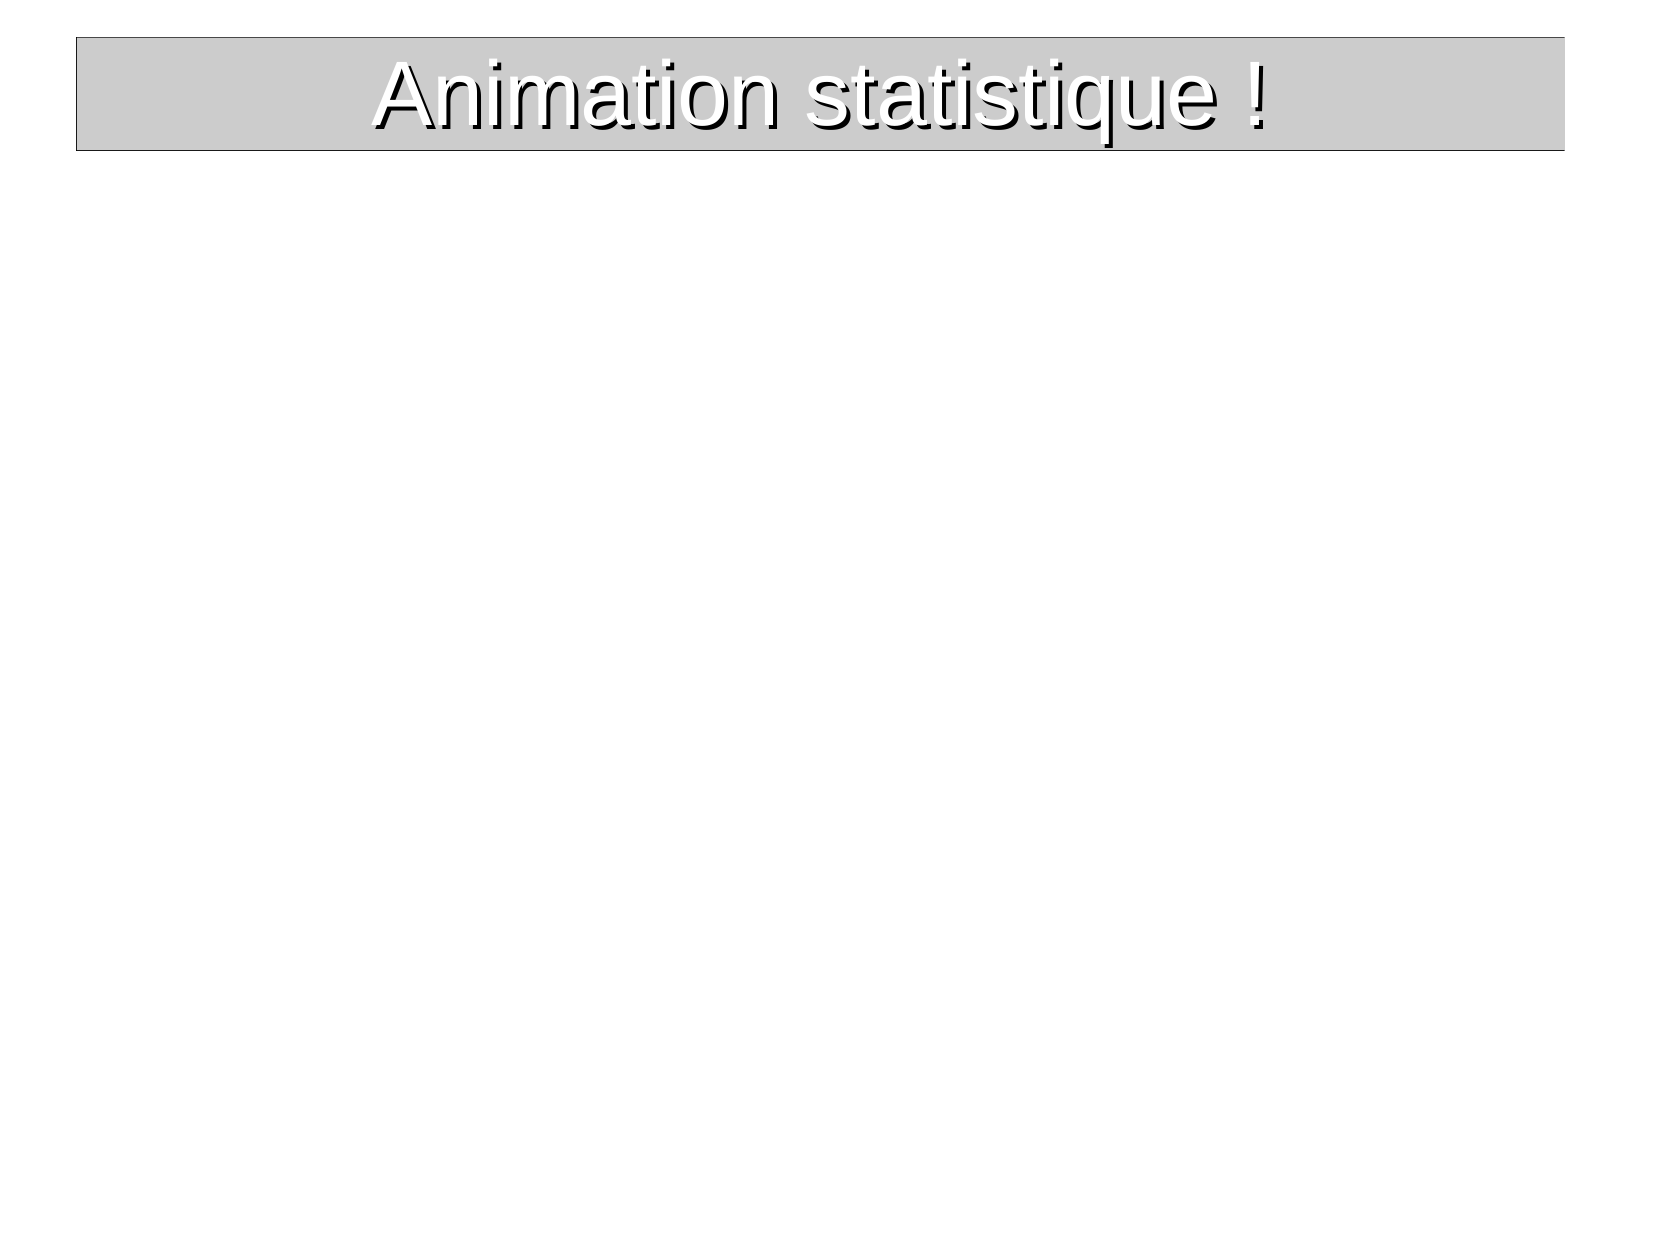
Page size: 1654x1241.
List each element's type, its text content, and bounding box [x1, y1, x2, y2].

title Animation statistique ! [76, 37, 1565, 151]
